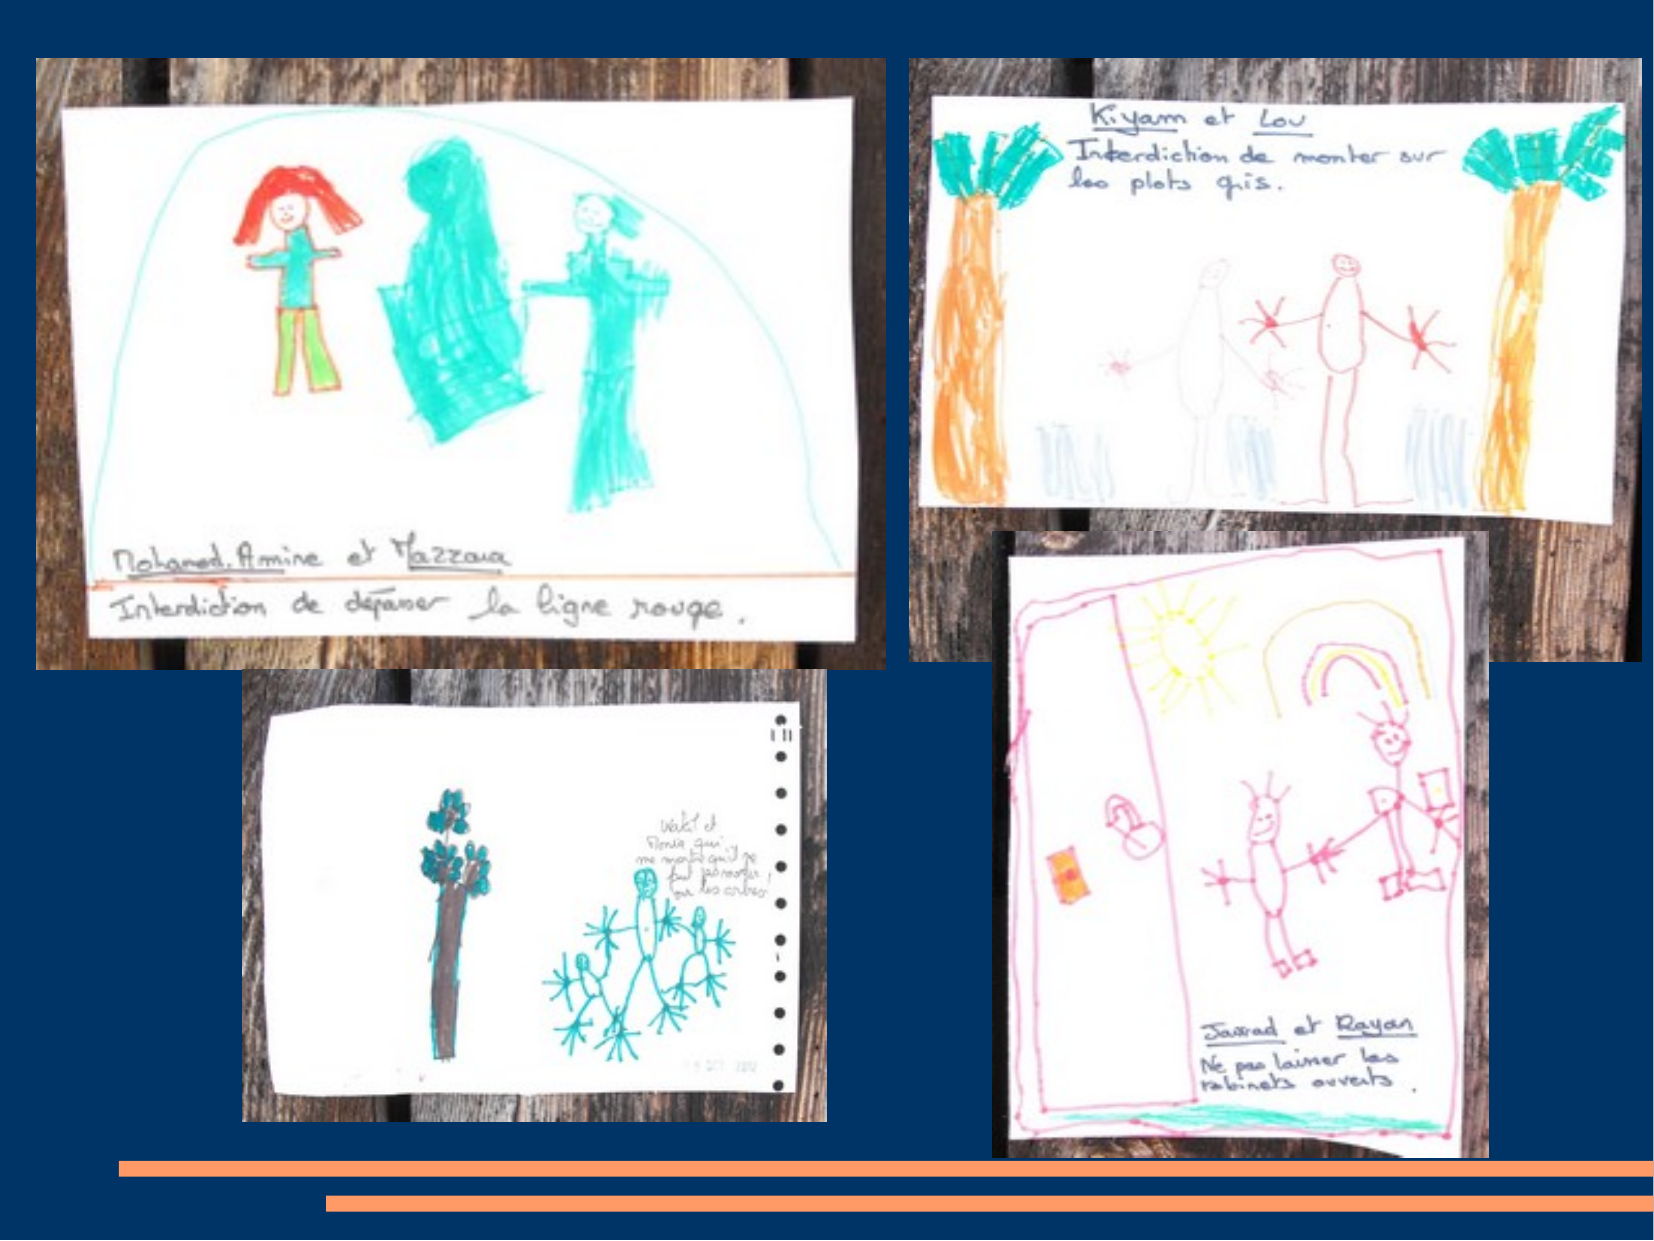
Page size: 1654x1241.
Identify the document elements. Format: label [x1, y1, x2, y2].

picture [36, 58, 886, 1123]
picture [909, 58, 1642, 1158]
